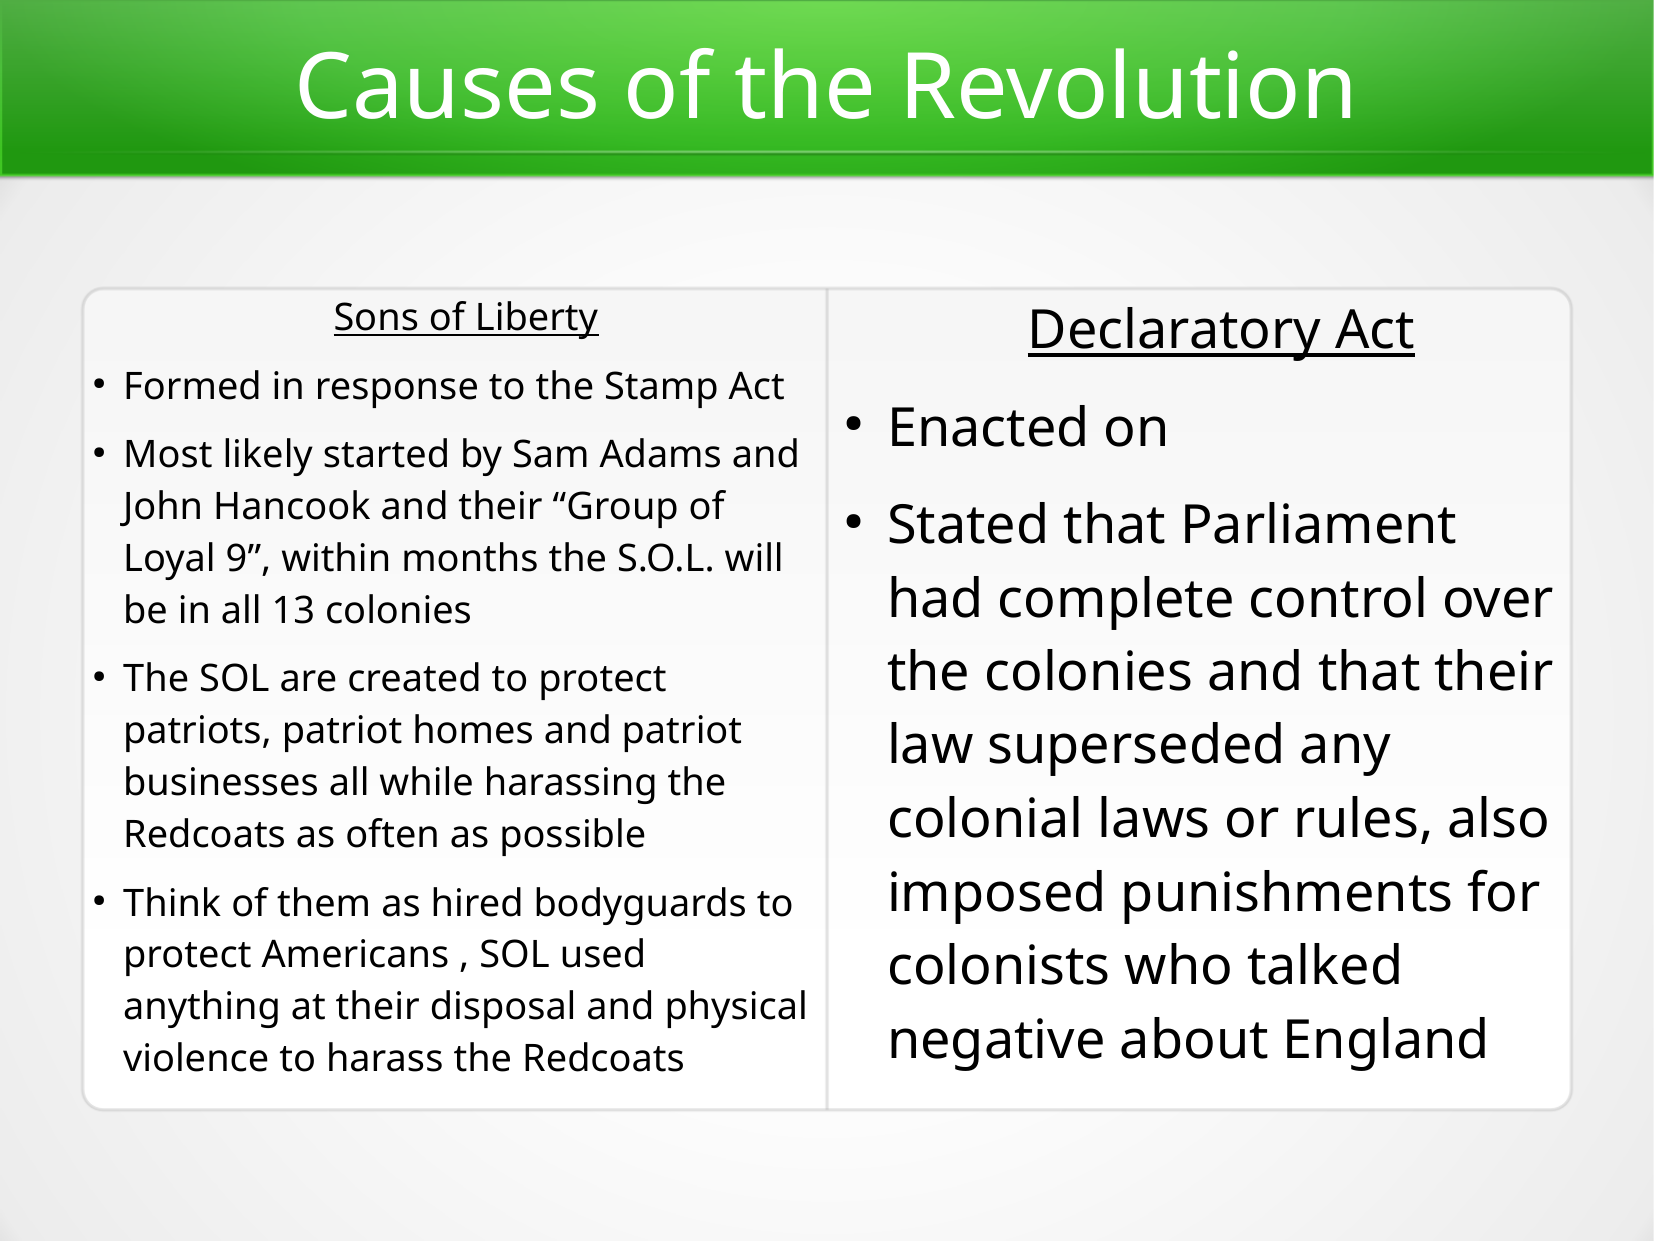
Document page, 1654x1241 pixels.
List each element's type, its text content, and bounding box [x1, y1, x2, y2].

picture [0, 0, 1654, 1241]
list Sons of Liberty Formed in response to the Stamp Act Most likely started by Sam Adams and John Hancook and their “Group of Loyal 9”, within months the S.O.L. will be in all 13 colonies The SOL are created to protect patriots, patriot homes and patriot businesses all while harassing the Redcoats as often as possible Think of them as hired bodyguards to protect Americans , SOL used anything at their disposal and physical violence to harass the Redcoats [82, 290, 809, 1111]
title Causes of the Revolution [82, 11, 1571, 154]
list Declaratory Act Enacted on Stated that Parliament had complete control over the colonies and that their law superseded any colonial laws or rules, also imposed punishments for colonists who talked negative about England [829, 290, 1556, 1111]
